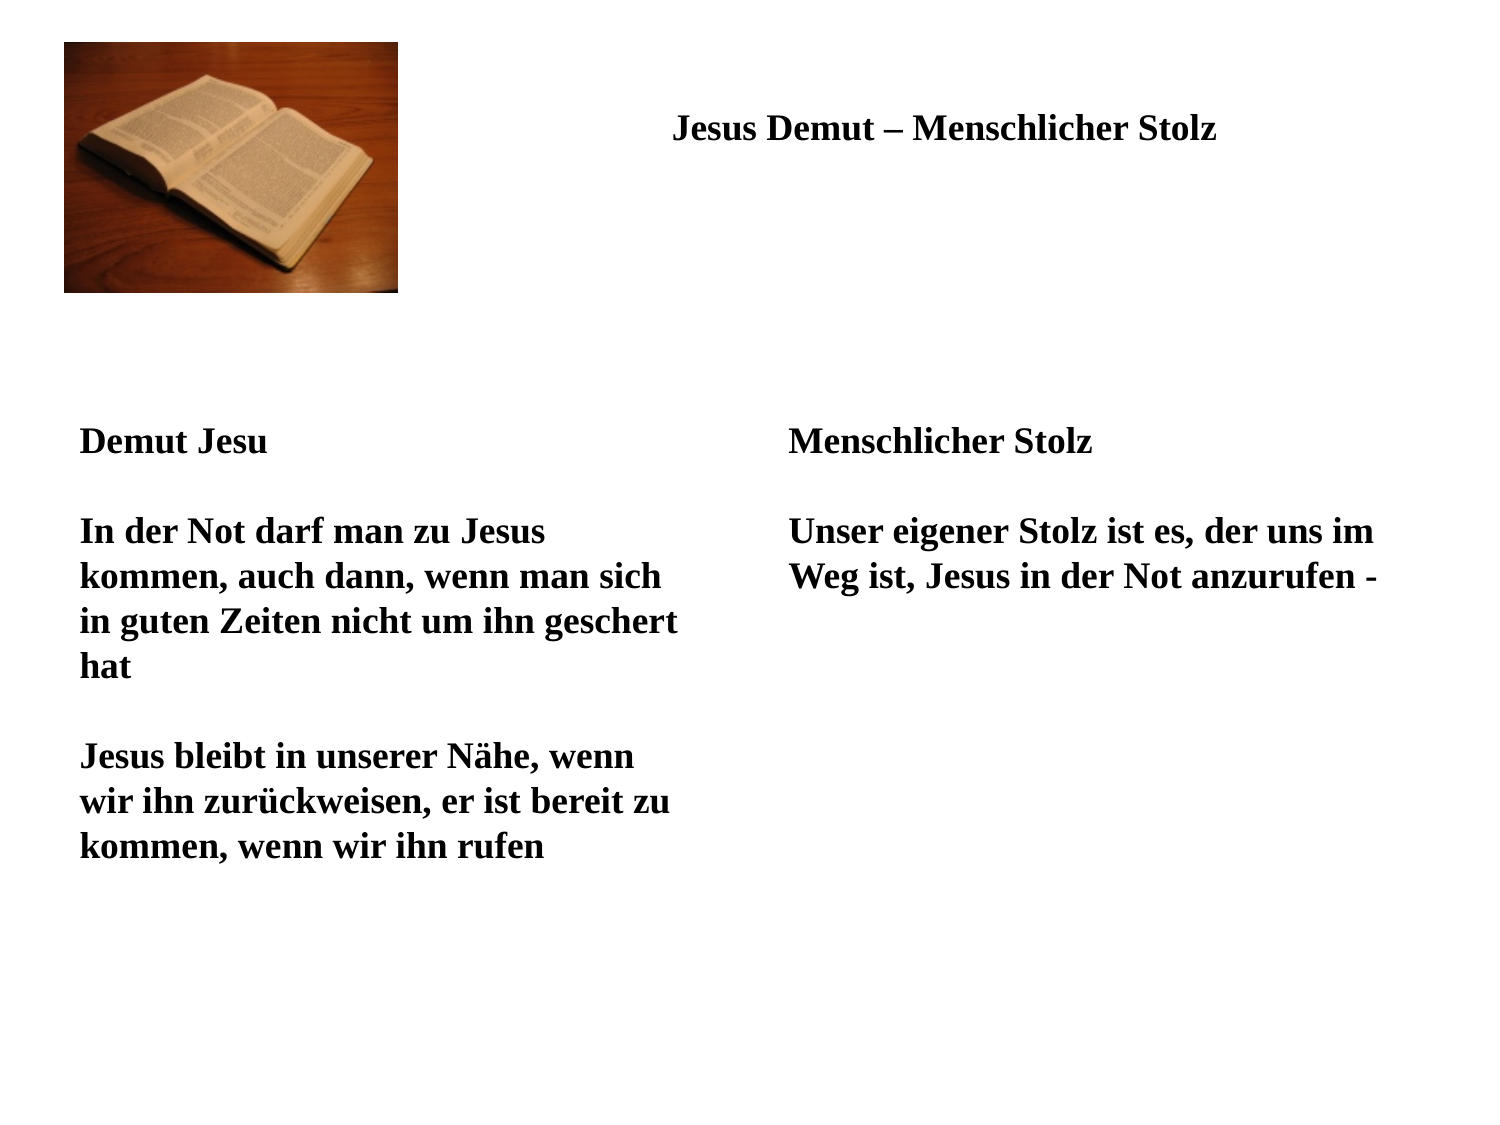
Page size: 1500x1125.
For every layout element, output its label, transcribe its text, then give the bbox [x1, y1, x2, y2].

text_box Jesus Demut – Menschlicher Stolz [466, 27, 1424, 156]
text_box Menschlicher Stolz Unser eigener Stolz ist es, der uns im Weg ist, Jesus in der Not anzurufen - [773, 408, 1412, 604]
text_box Demut Jesu In der Not darf man zu Jesus kommen, auch dann, wenn man sich in guten Zeiten nicht um ihn geschert hat Jesus bleibt in unserer Nähe, wenn wir ihn zurückweisen, er ist bereit zu kommen, wenn wir ihn rufen [64, 408, 703, 874]
picture [64, 42, 398, 293]
